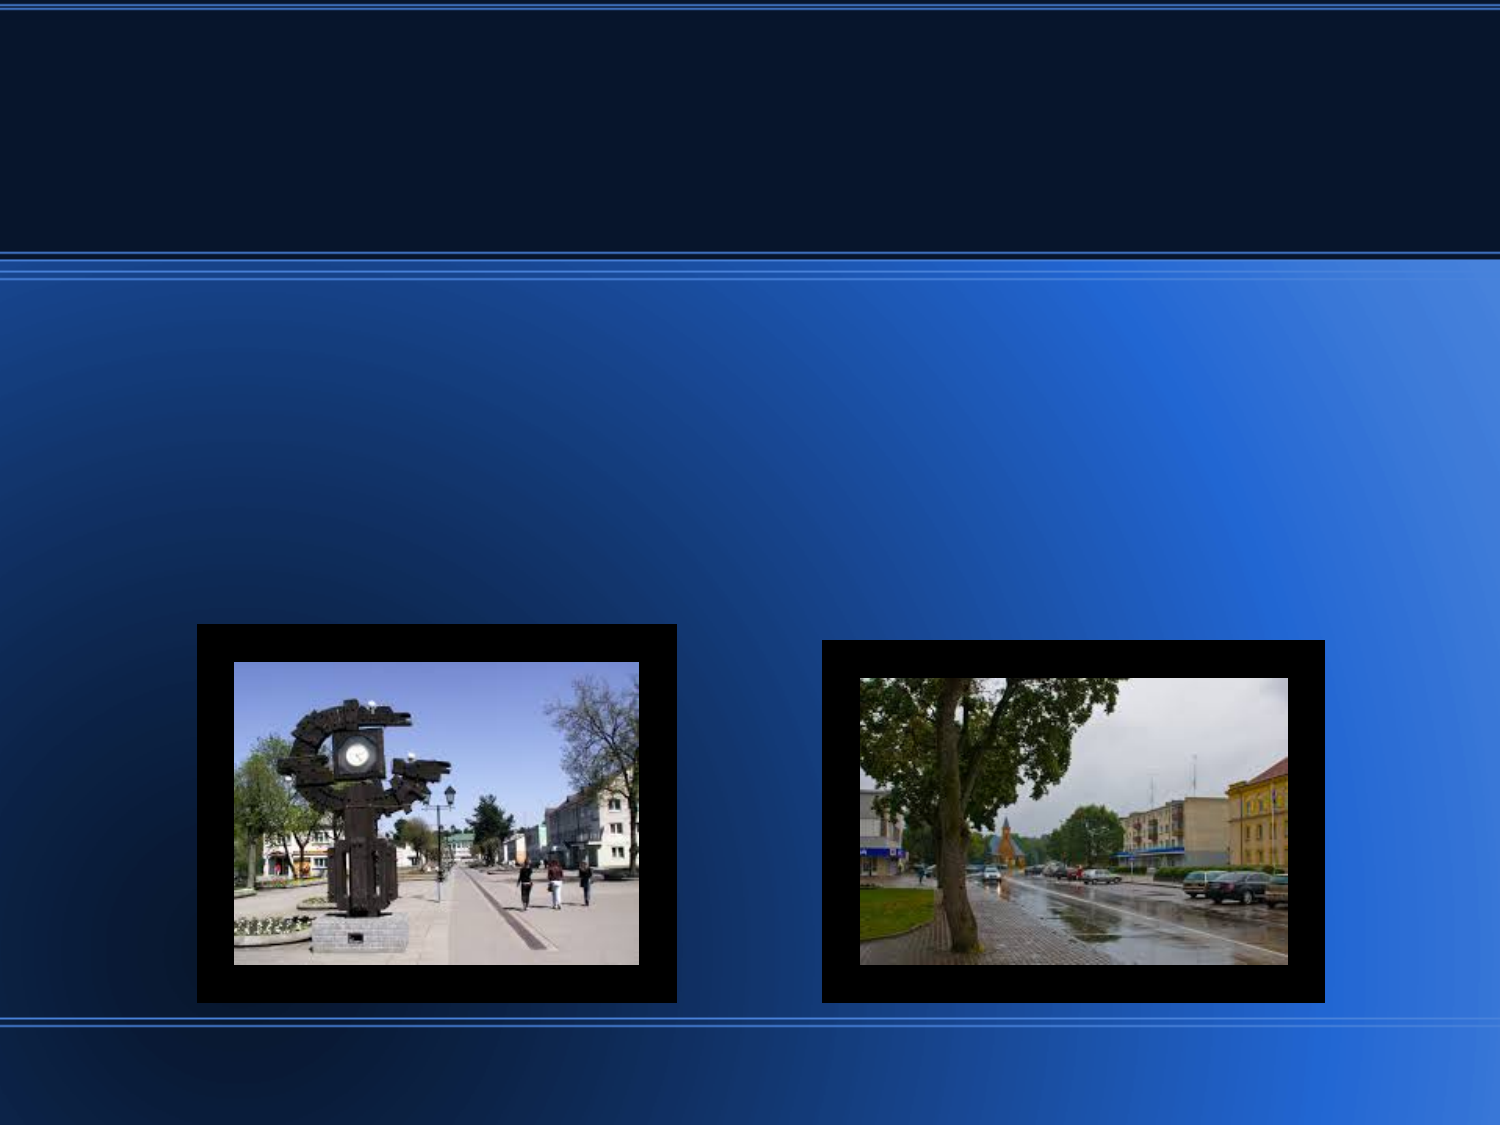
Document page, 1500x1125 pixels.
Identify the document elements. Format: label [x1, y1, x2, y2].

picture [234, 661, 639, 966]
picture [859, 677, 1288, 966]
